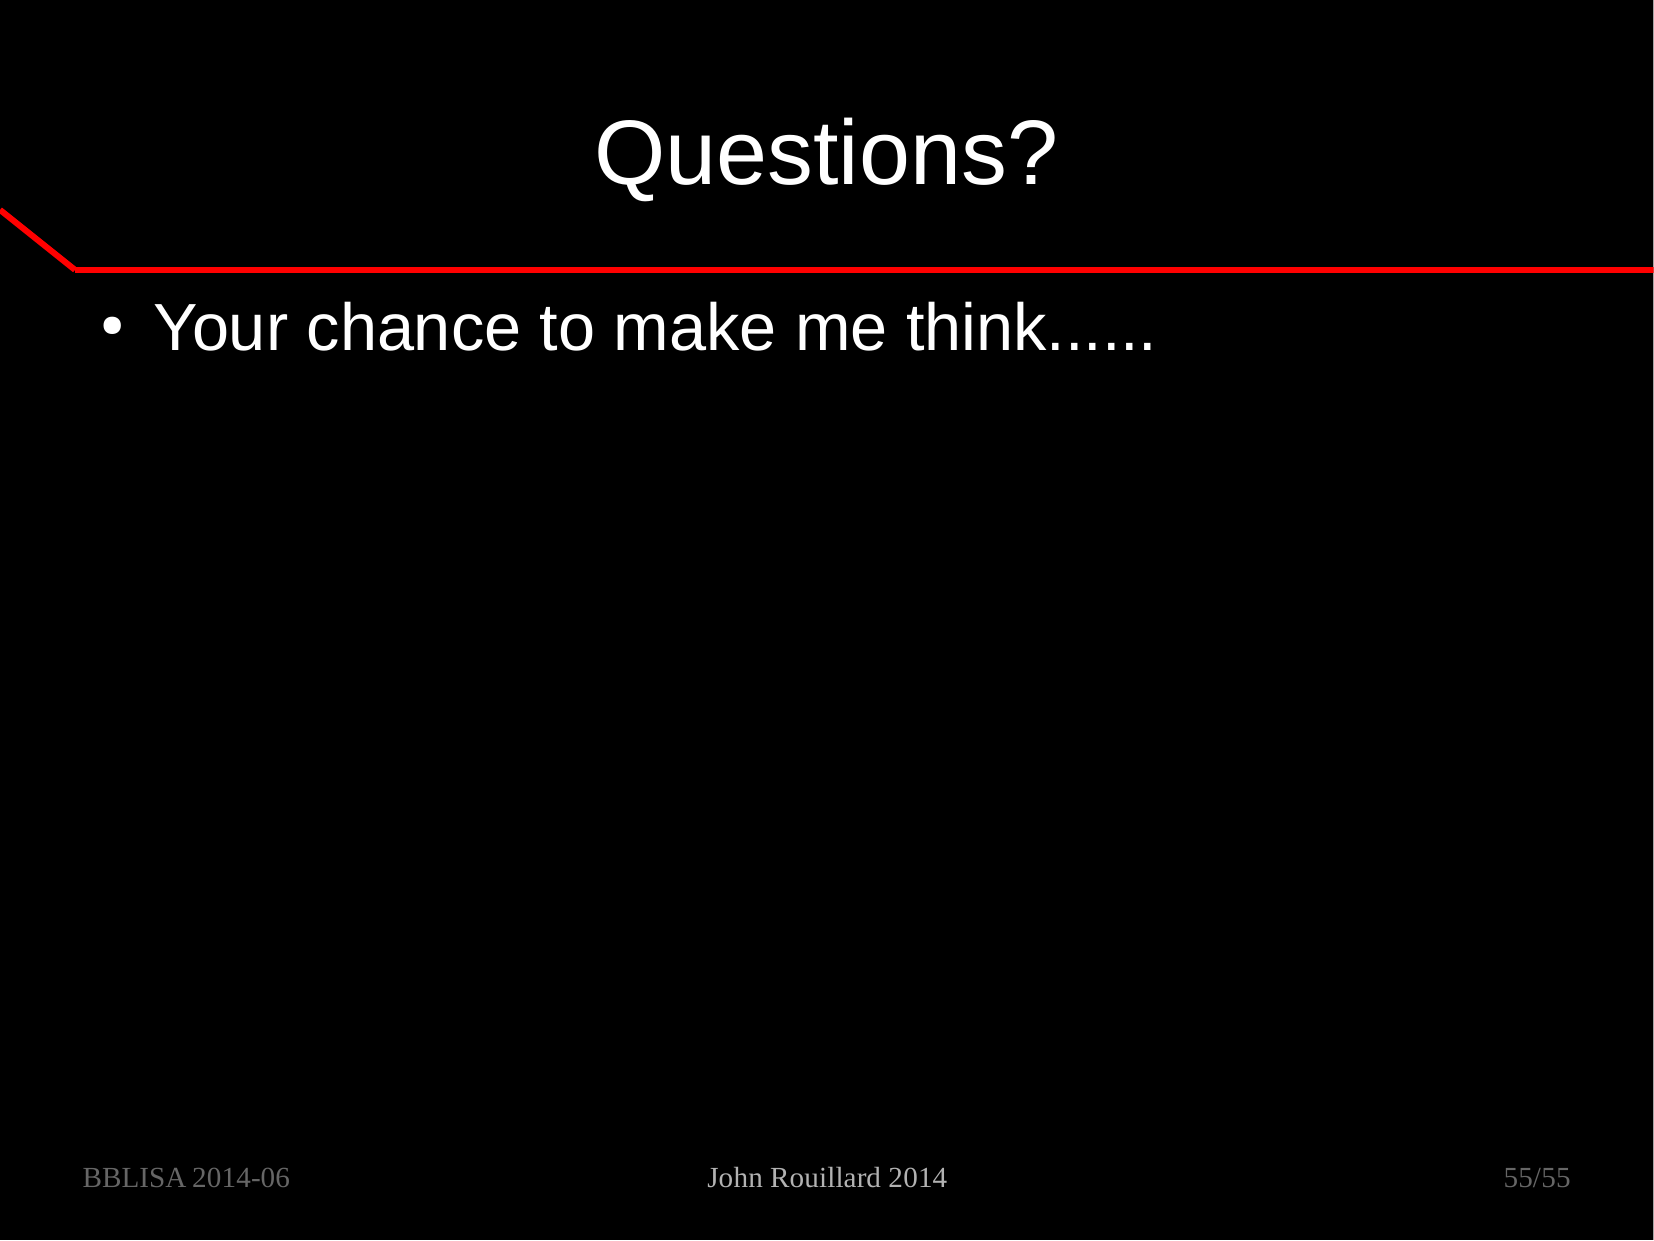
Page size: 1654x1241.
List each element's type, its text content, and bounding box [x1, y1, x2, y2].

list Your chance to make me think...... [82, 290, 1571, 1110]
title Questions? [82, 49, 1571, 257]
